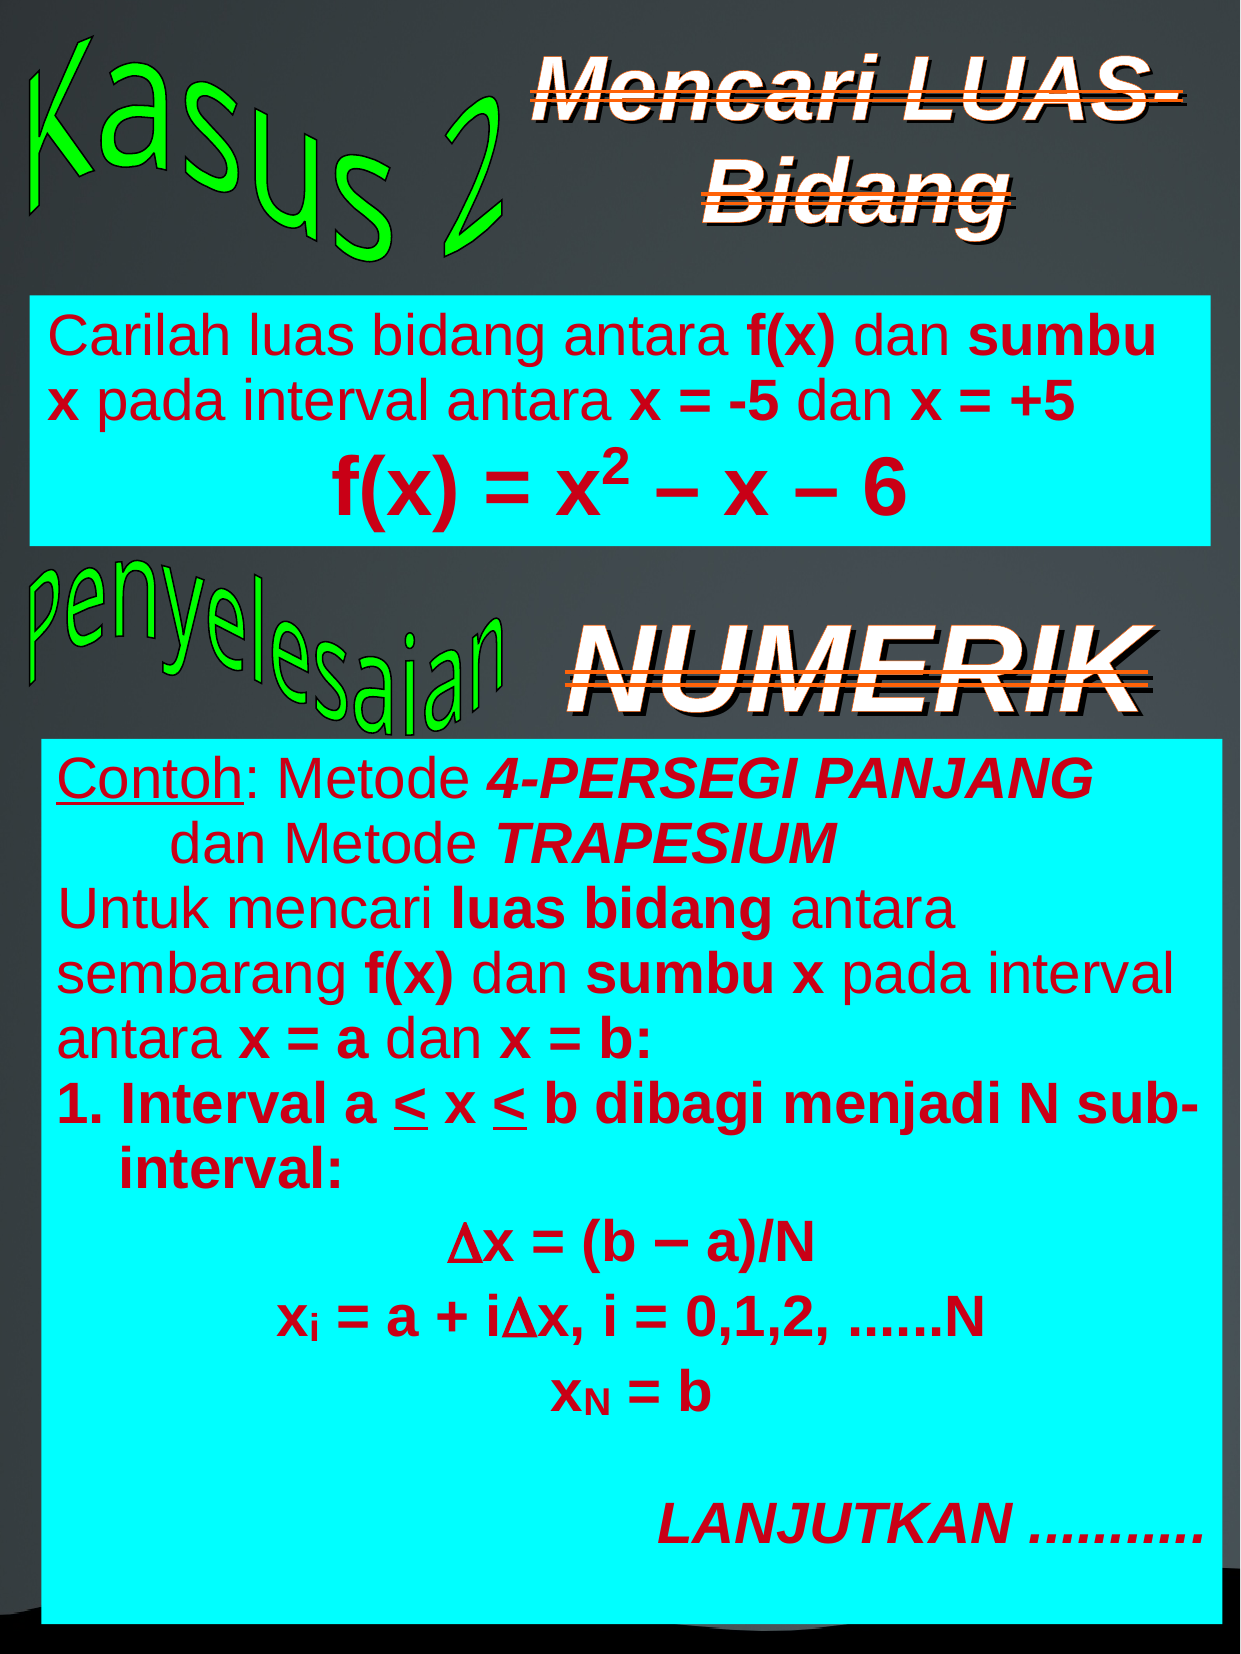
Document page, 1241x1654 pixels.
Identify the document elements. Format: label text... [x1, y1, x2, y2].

text_box Penyelesaian [161, 565, 205, 676]
text_box Kasus 2 [29, 36, 95, 215]
text_box Penyelesaian [354, 656, 392, 735]
text_box Carilah luas bidang antara f(x) dan sumbu x pada interval antara x = -5 dan x = +5 f(x) = x2 – x – 6 [29, 295, 1211, 547]
text_box Penyelesaian [208, 588, 245, 671]
text_box Penyelesaian [424, 649, 461, 732]
text_box Penyelesaian [67, 567, 104, 647]
text_box Penyelesaian [272, 621, 309, 704]
text_box Penyelesaian [472, 618, 501, 713]
text_box Kasus 2 [100, 62, 167, 171]
text_box Penyelesaian [29, 569, 60, 686]
text_box Contoh: Metode 4-PERSEGI PANJANG dan Metode TRAPESIUM Untuk mencari luas bidang antara sembarang f(x) dan sumbu x pada interval antara x = a dan x = b: 1. Interval a < x < b dibagi menjadi N sub-interval: Dx = (b – a)/N xi = a + iDx, i = 0,1,2, ......N xN = b LANJUTKAN ........... [41, 738, 1223, 1625]
text_box Kasus 2 [445, 105, 472, 144]
picture [461, 209, 472, 232]
text_box Kasus 2 [444, 188, 472, 257]
text_box Kasus 2 [335, 154, 392, 262]
text_box NUMERIK [501, 590, 1211, 738]
text_box Penyelesaian [316, 641, 347, 721]
text_box Penyelesaian [115, 560, 155, 639]
text_box Penyelesaian [254, 574, 262, 684]
text_box Kasus 2 [255, 108, 317, 242]
text_box Mencari LUAS-Bidang [472, 29, 1241, 250]
text_box Penyelesaian [405, 660, 414, 736]
text_box Kasus 2 [185, 81, 239, 193]
picture [0, 0, 1241, 1654]
